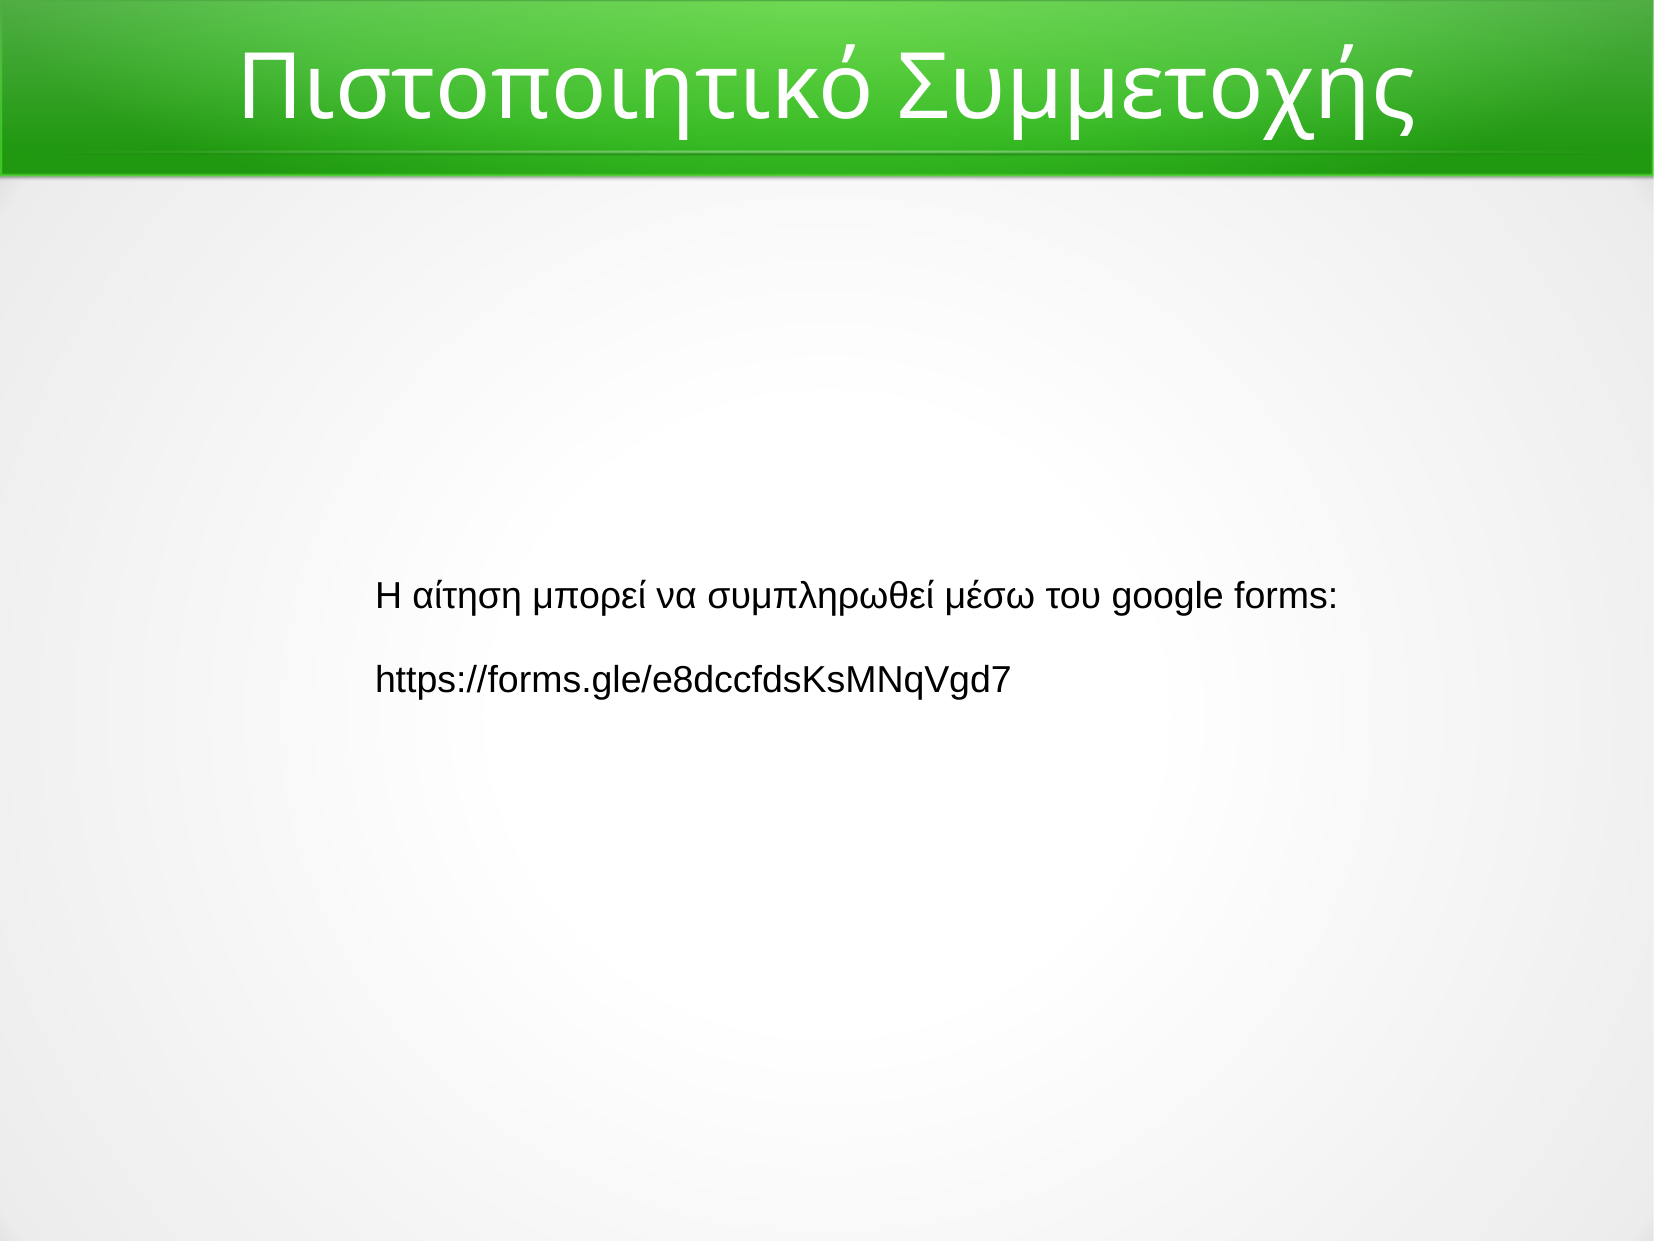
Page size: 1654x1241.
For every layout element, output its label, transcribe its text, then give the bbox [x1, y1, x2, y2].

title Πιστοποιητικό Συμμετοχής [82, 11, 1571, 154]
text_box Η αίτηση μπορεί να συμπληρωθεί μέσω του google forms: https://forms.gle/e8dccfdsKsMNqVgd7 [360, 566, 1354, 708]
picture [0, 0, 1654, 1241]
